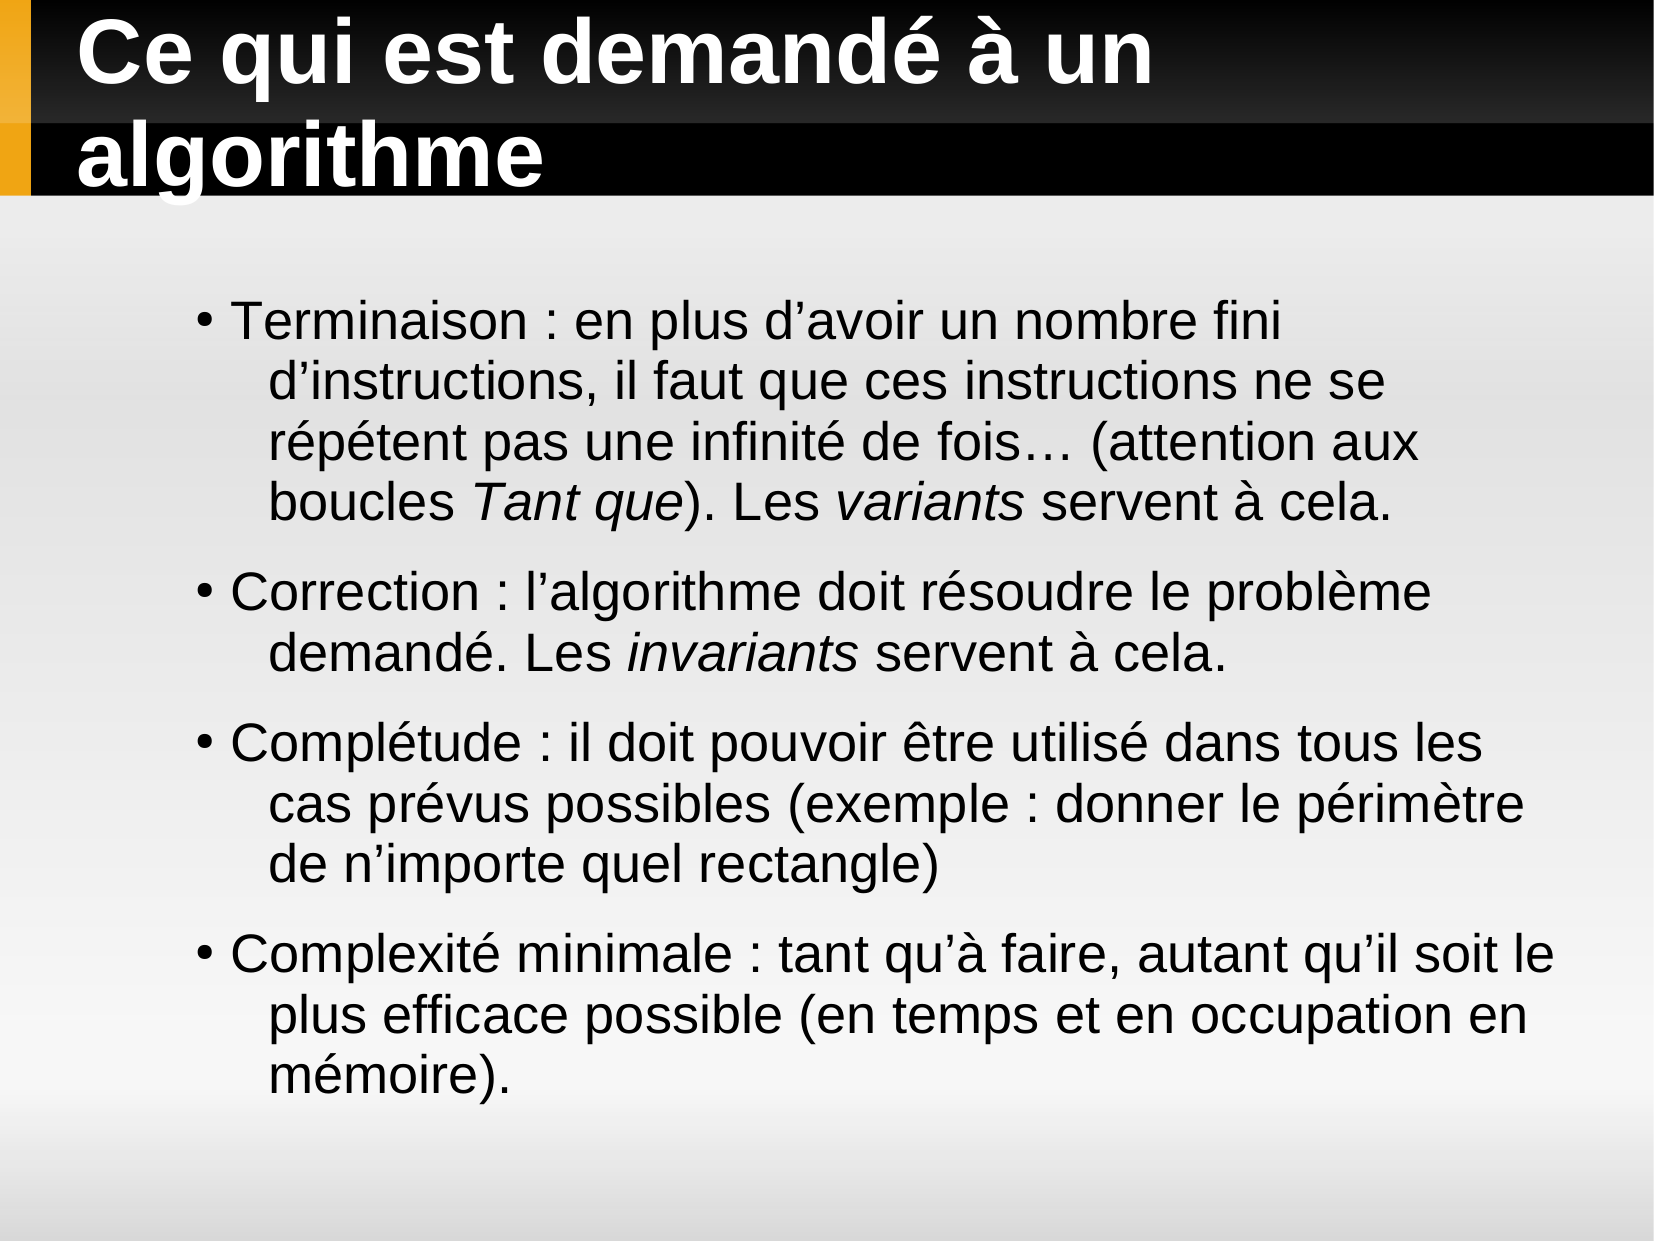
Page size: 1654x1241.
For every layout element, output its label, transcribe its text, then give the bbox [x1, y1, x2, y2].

title Ce qui est demandé à un algorithme [76, 0, 1565, 208]
list Terminaison : en plus d’avoir un nombre fini d’instructions, il faut que ces instructions ne se répétent pas une infinité de fois… (attention aux boucles Tant que). Les variants servent à cela. Correction : l’algorithme doit résoudre le problème demandé. Les invariants servent à cela. Complétude : il doit pouvoir être utilisé dans tous les cas prévus possibles (exemple : donner le périmètre de n’importe quel rectangle) Complexité minimale : tant qu’à faire, autant qu’il soit le plus efficace possible (en temps et en occupation en mémoire). [82, 290, 1571, 1138]
picture [0, 0, 1654, 1241]
